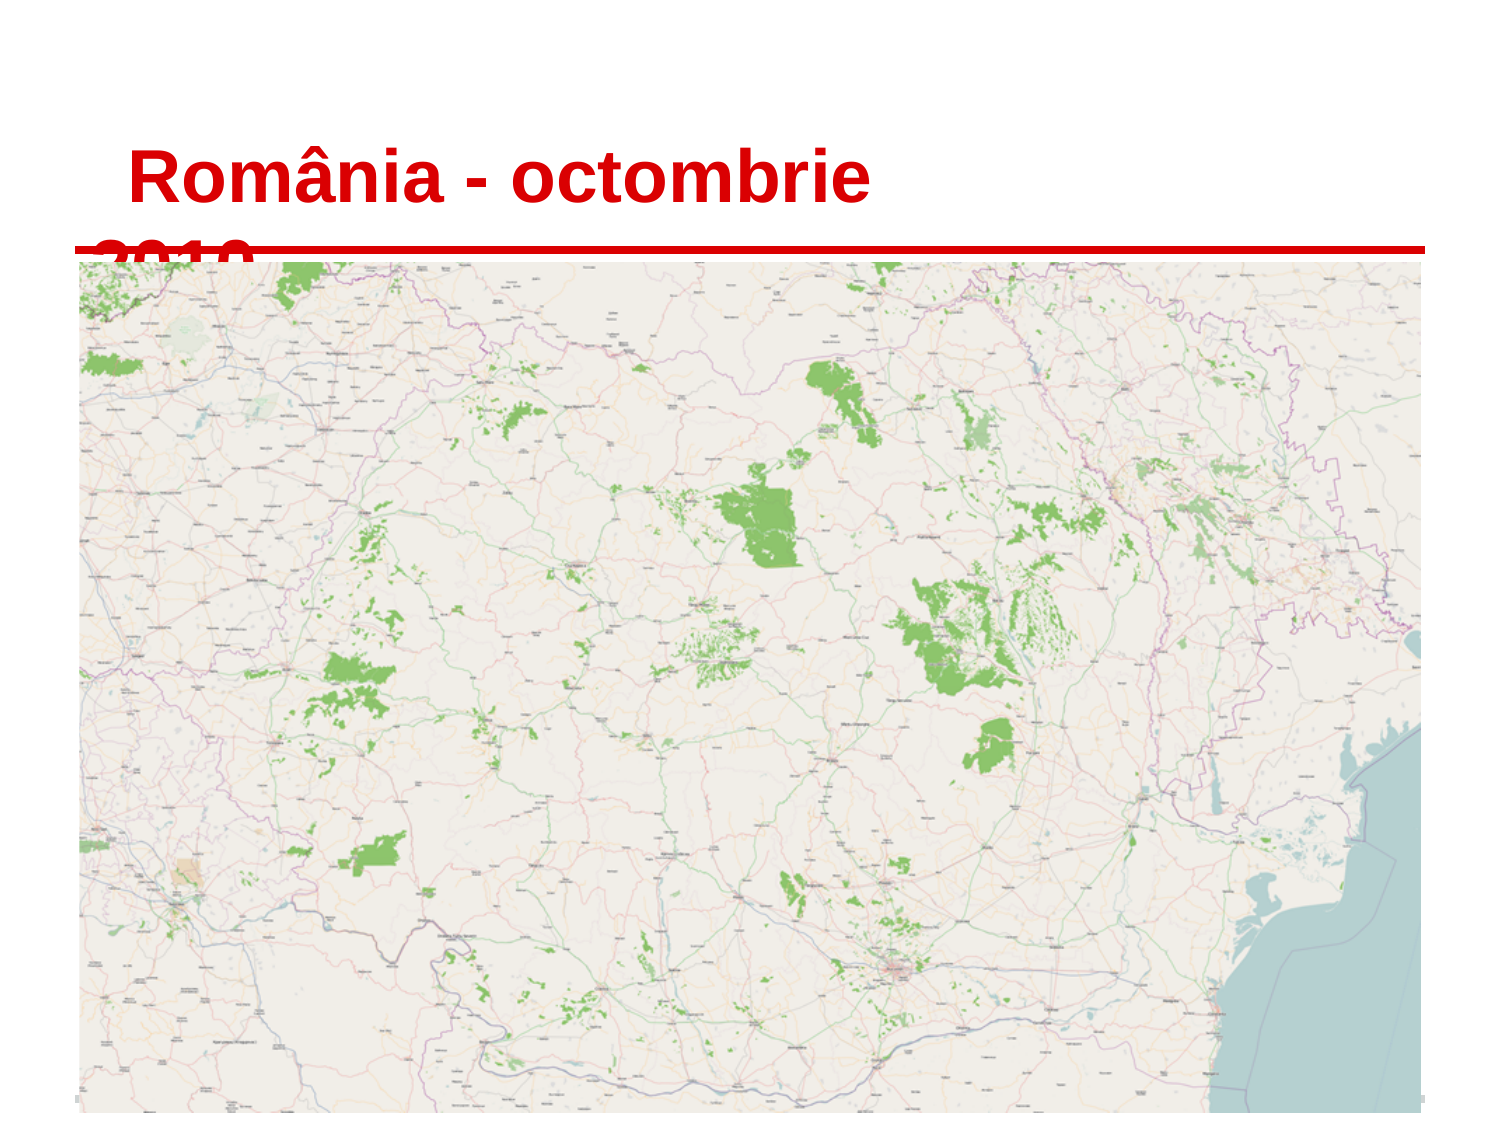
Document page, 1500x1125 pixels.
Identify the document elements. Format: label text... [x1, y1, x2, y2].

text_box [79, 262, 1421, 1112]
title România - octombrie 2010 [75, 45, 1426, 233]
